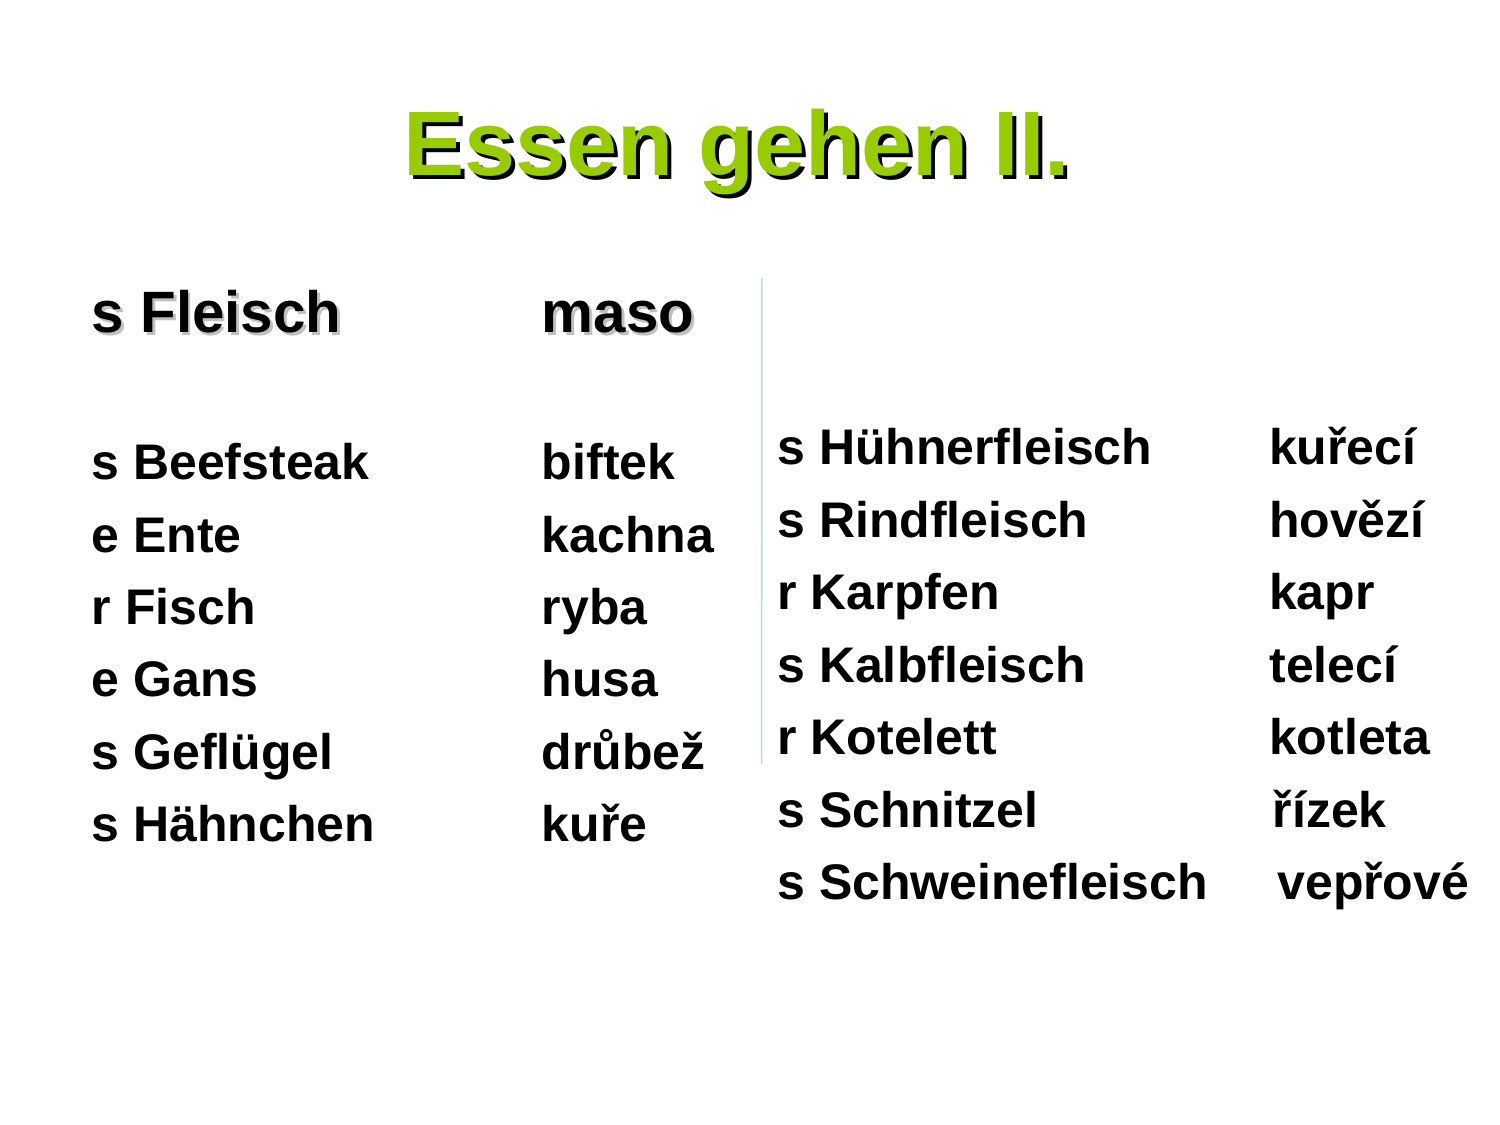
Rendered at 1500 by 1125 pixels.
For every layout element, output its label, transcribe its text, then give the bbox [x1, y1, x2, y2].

list s Hühnerfleisch kuřecí s Rindfleisch hovězí r Karpfen kapr s Kalbfleisch telecí r Kotelett kotleta s Schnitzel řízek s Schweinefleisch vepřové [762, 262, 1500, 1006]
list s Fleisch maso s Beefsteak biftek e Ente kachna r Fisch ryba e Gans husa s Geflügel drůbež s Hähnchen kuře [76, 267, 764, 1029]
title Essen gehen II. [75, 45, 1426, 233]
